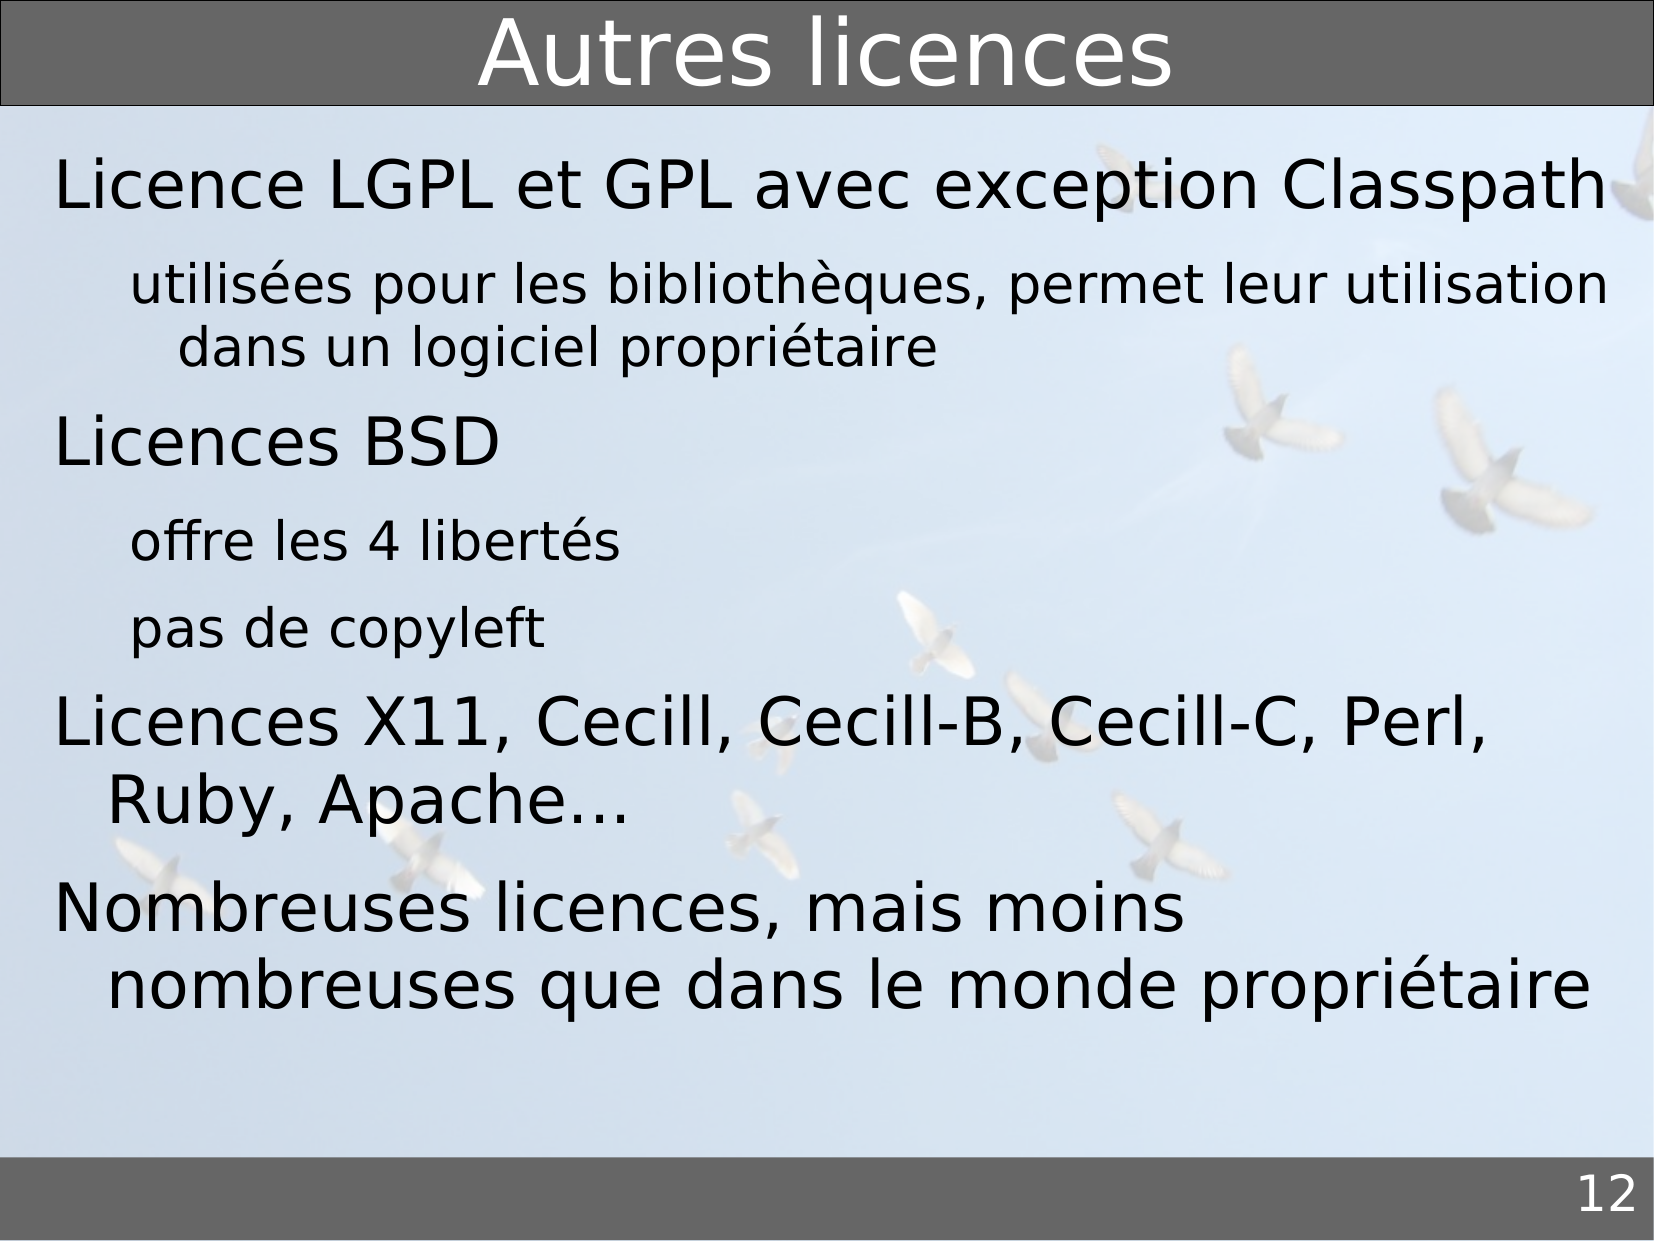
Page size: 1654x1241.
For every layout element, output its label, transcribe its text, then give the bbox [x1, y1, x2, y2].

title Autres licences [0, 0, 1654, 107]
list Licence LGPL et GPL avec exception Classpath utilisées pour les bibliothèques, permet leur utilisation dans un logiciel propriétaire Licences BSD offre les 4 libertés pas de copyleft Licences X11, Cecill, Cecill-B, Cecill-C, Perl, Ruby, Apache... Nombreuses licences, mais moins nombreuses que dans le monde propriétaire [35, 146, 1620, 1103]
